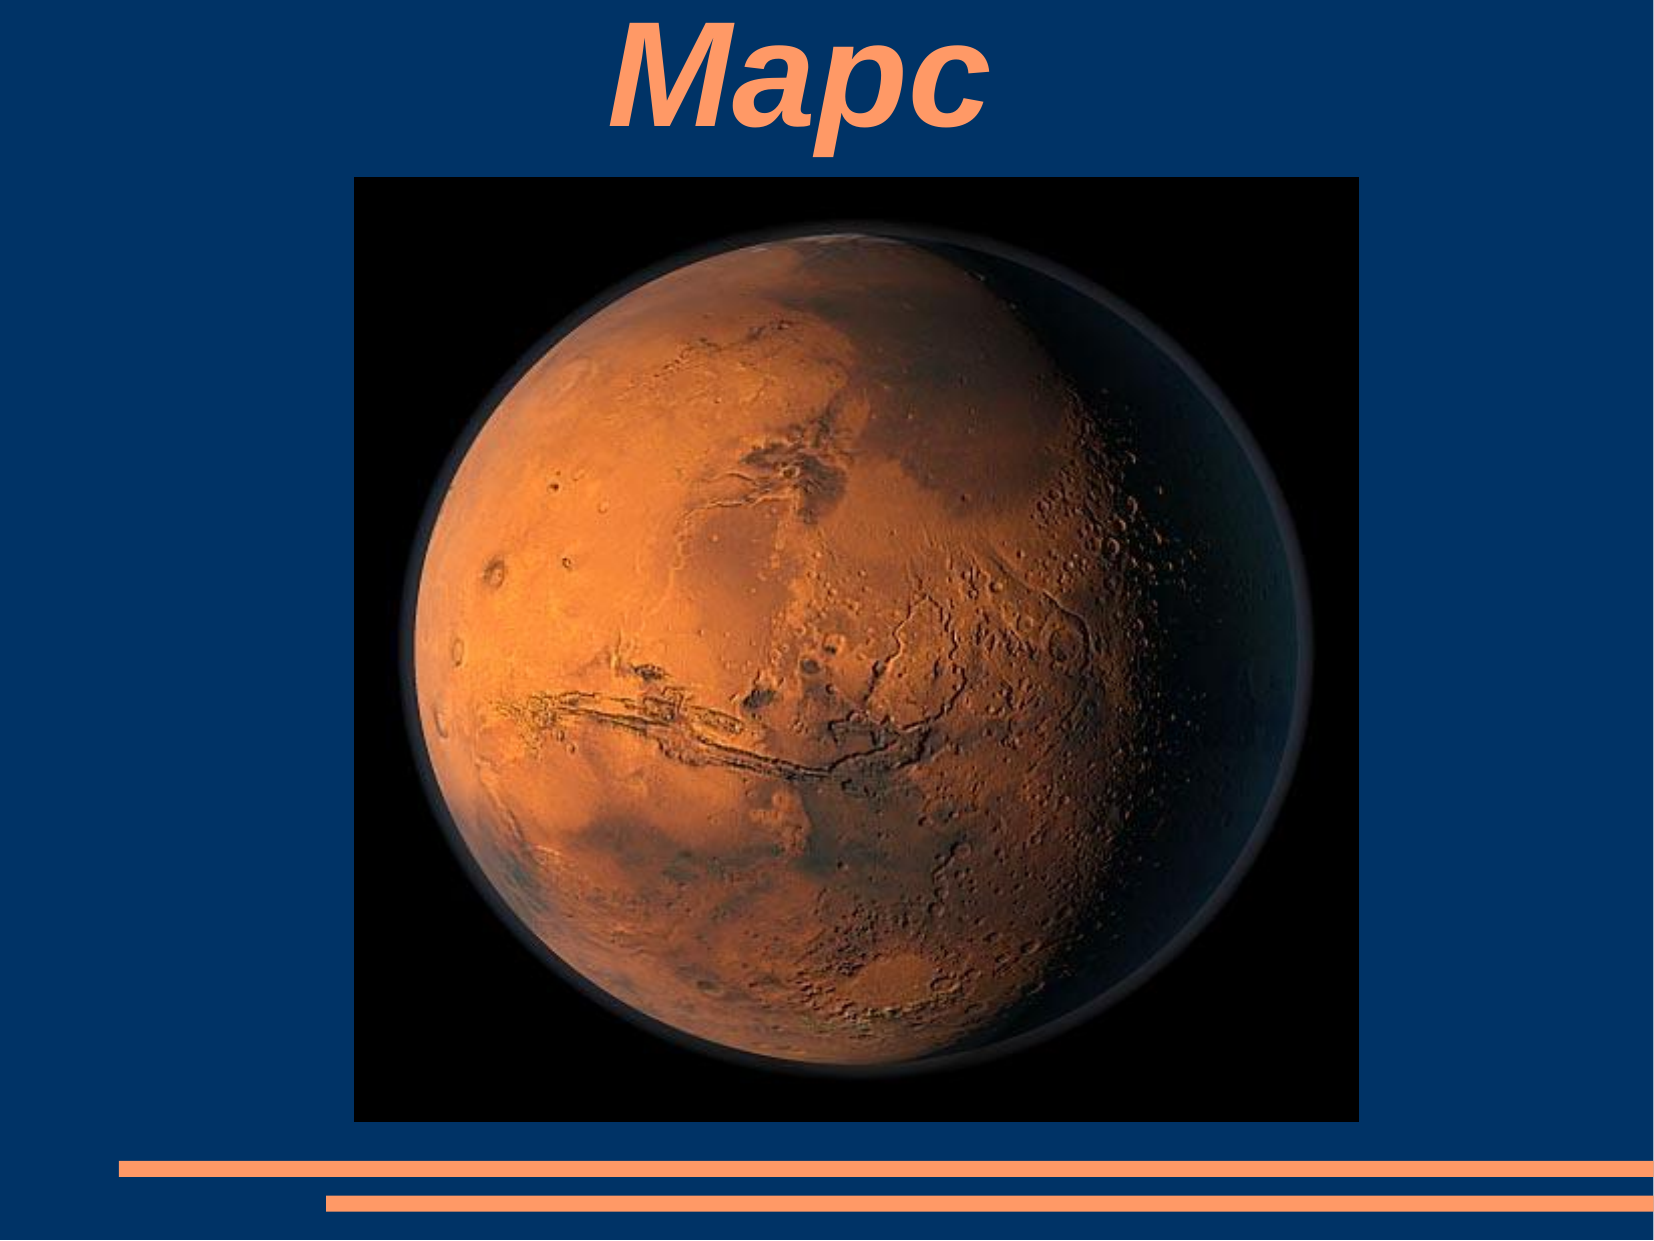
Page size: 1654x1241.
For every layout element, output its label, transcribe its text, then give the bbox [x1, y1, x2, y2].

picture [354, 177, 1359, 1123]
title Марс [93, 0, 1506, 178]
